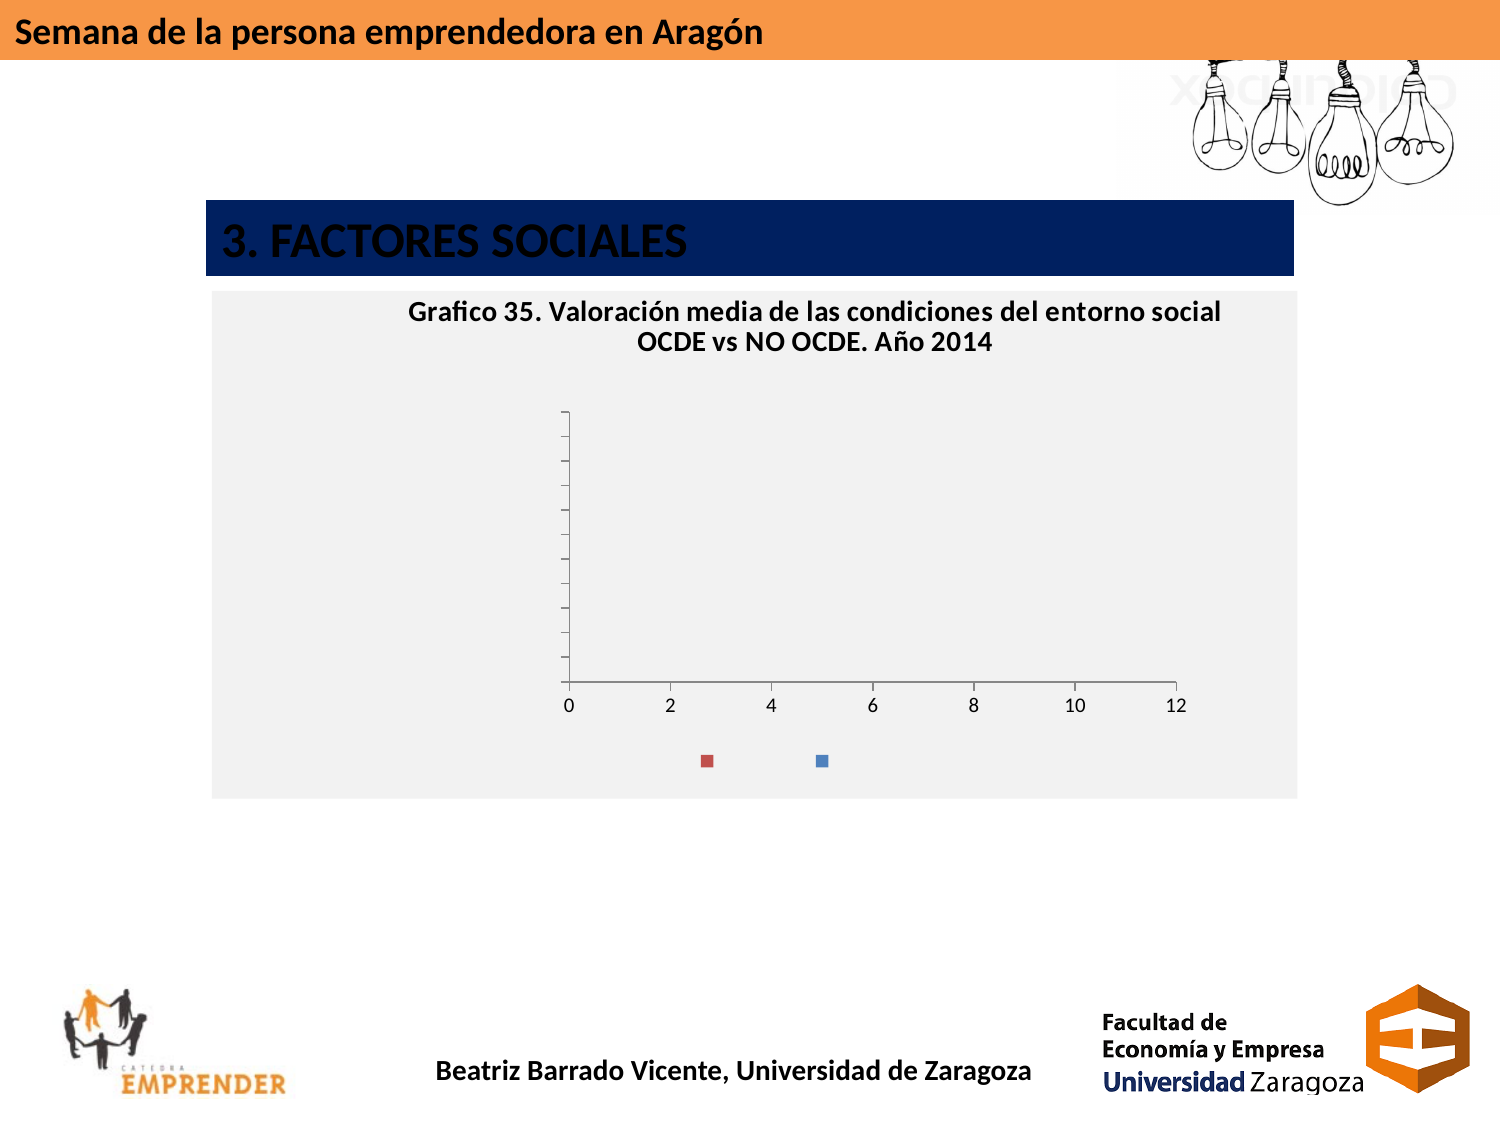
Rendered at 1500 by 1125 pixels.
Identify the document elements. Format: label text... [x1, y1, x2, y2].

text_box Semana de la persona emprendedora en Aragón [0, 0, 1500, 60]
picture [1092, 984, 1471, 1095]
chart [211, 290, 1298, 799]
text_box 3. FACTORES SOCIALES [206, 200, 1294, 276]
picture [12, 984, 336, 1099]
picture [1116, 60, 1500, 215]
text_box Beatriz Barrado Vicente, Universidad de Zaragoza [420, 1044, 1048, 1095]
